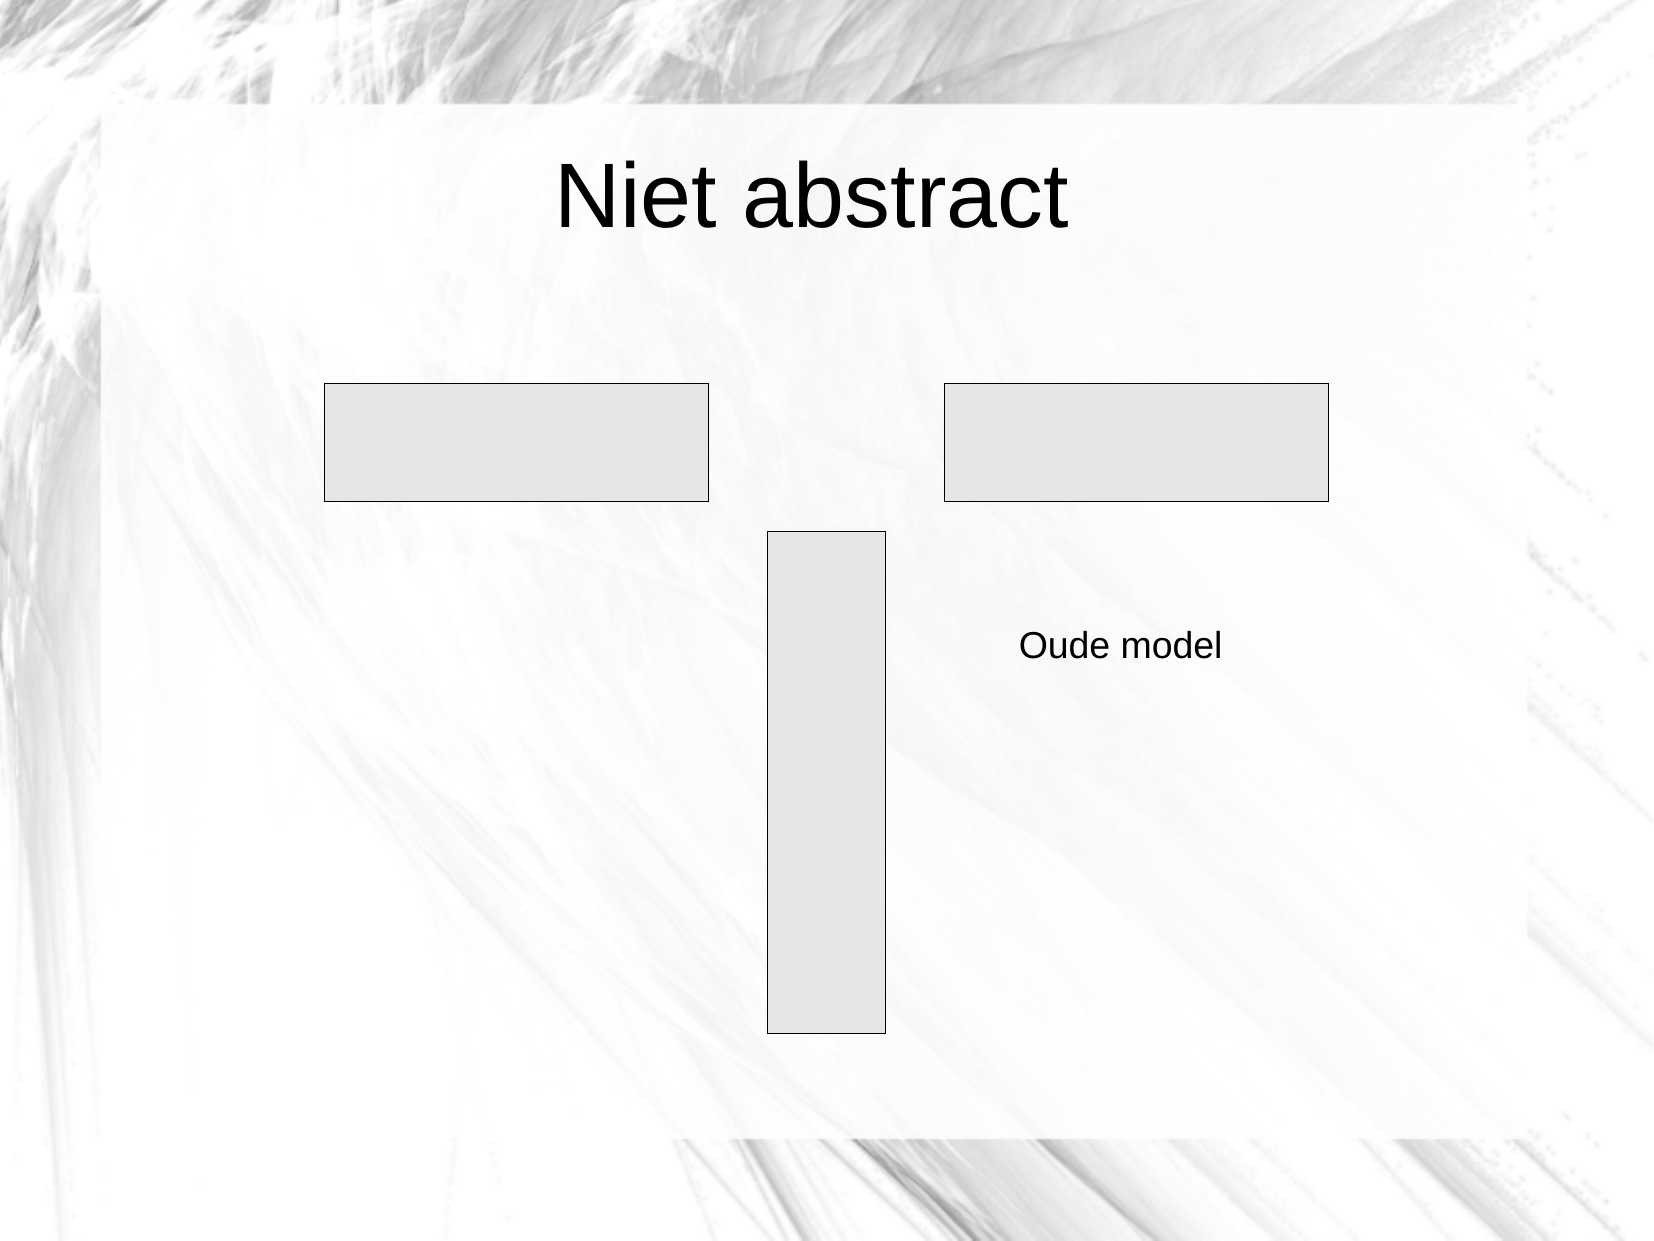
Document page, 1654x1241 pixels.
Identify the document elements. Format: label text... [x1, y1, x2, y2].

text_box [944, 383, 1329, 502]
text_box [324, 383, 709, 502]
text_box Oude model [1003, 617, 1239, 674]
picture [0, 0, 1654, 1241]
title Niet abstract [118, 112, 1506, 281]
text_box [767, 531, 886, 1034]
